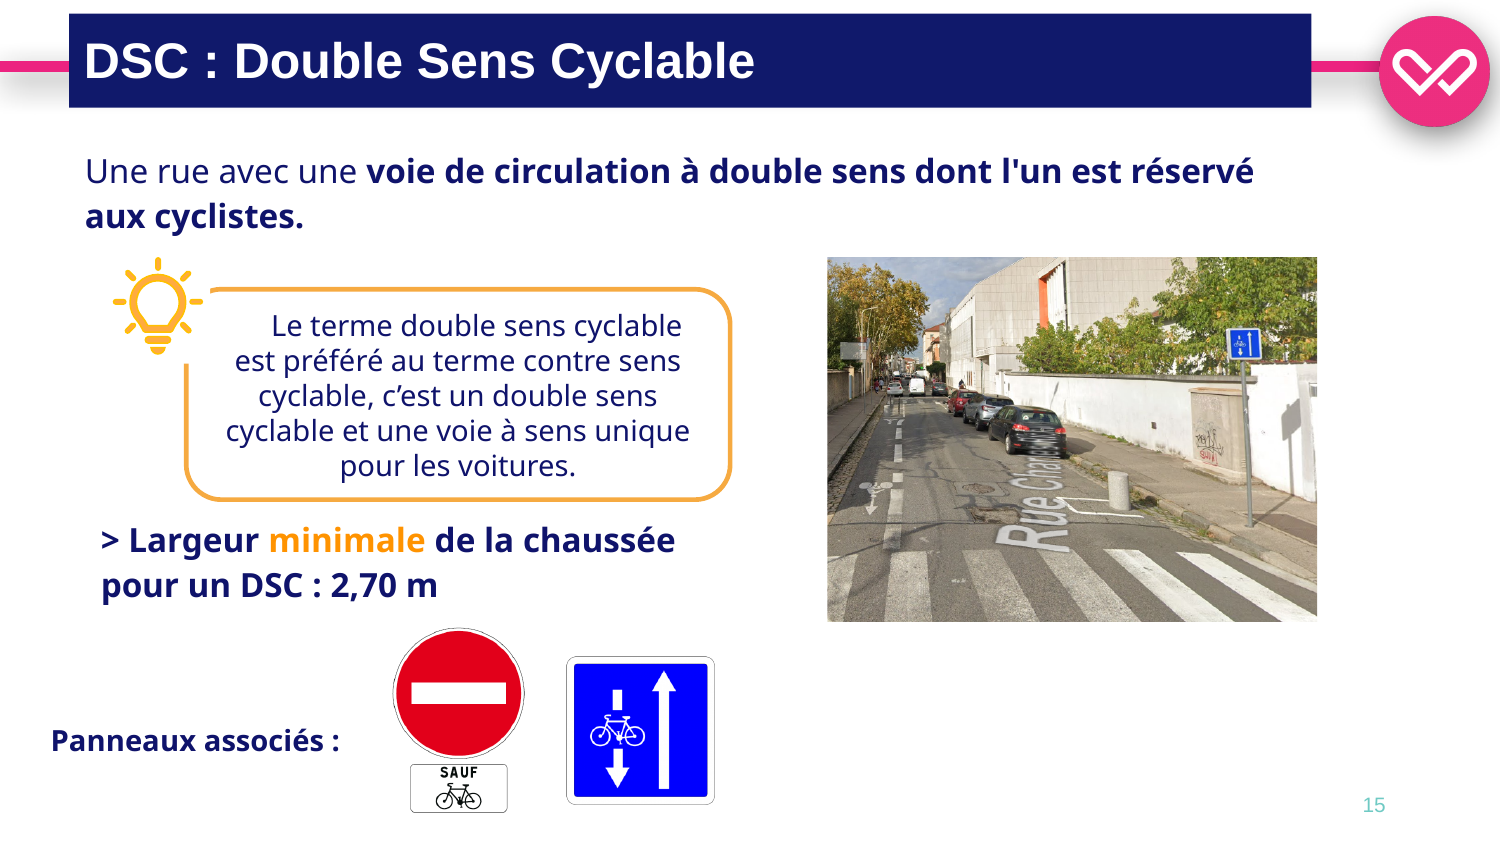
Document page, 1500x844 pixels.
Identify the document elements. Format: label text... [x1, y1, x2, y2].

text_box > Largeur minimale de la chaussée pour un DSC : 2,70 m [67, 505, 702, 613]
list Une rue avec une voie de circulation à double sens dont l'un est réservé aux cyclistes. [51, 128, 1294, 690]
picture [1379, 16, 1490, 127]
picture [566, 656, 715, 805]
picture [827, 257, 1318, 622]
text_box Panneaux associés : [16, 709, 588, 765]
slide_number <number> [1059, 782, 1397, 827]
picture [384, 621, 535, 709]
text_box Le terme double sens cyclable est préféré au terme contre sens cyclable, c’est un double sens cyclable et une voie à sens unique pour les voitures. [186, 289, 731, 500]
title DSC : Double Sens Cyclable [69, 13, 1312, 108]
picture [384, 765, 535, 823]
text_box [103, 248, 211, 364]
